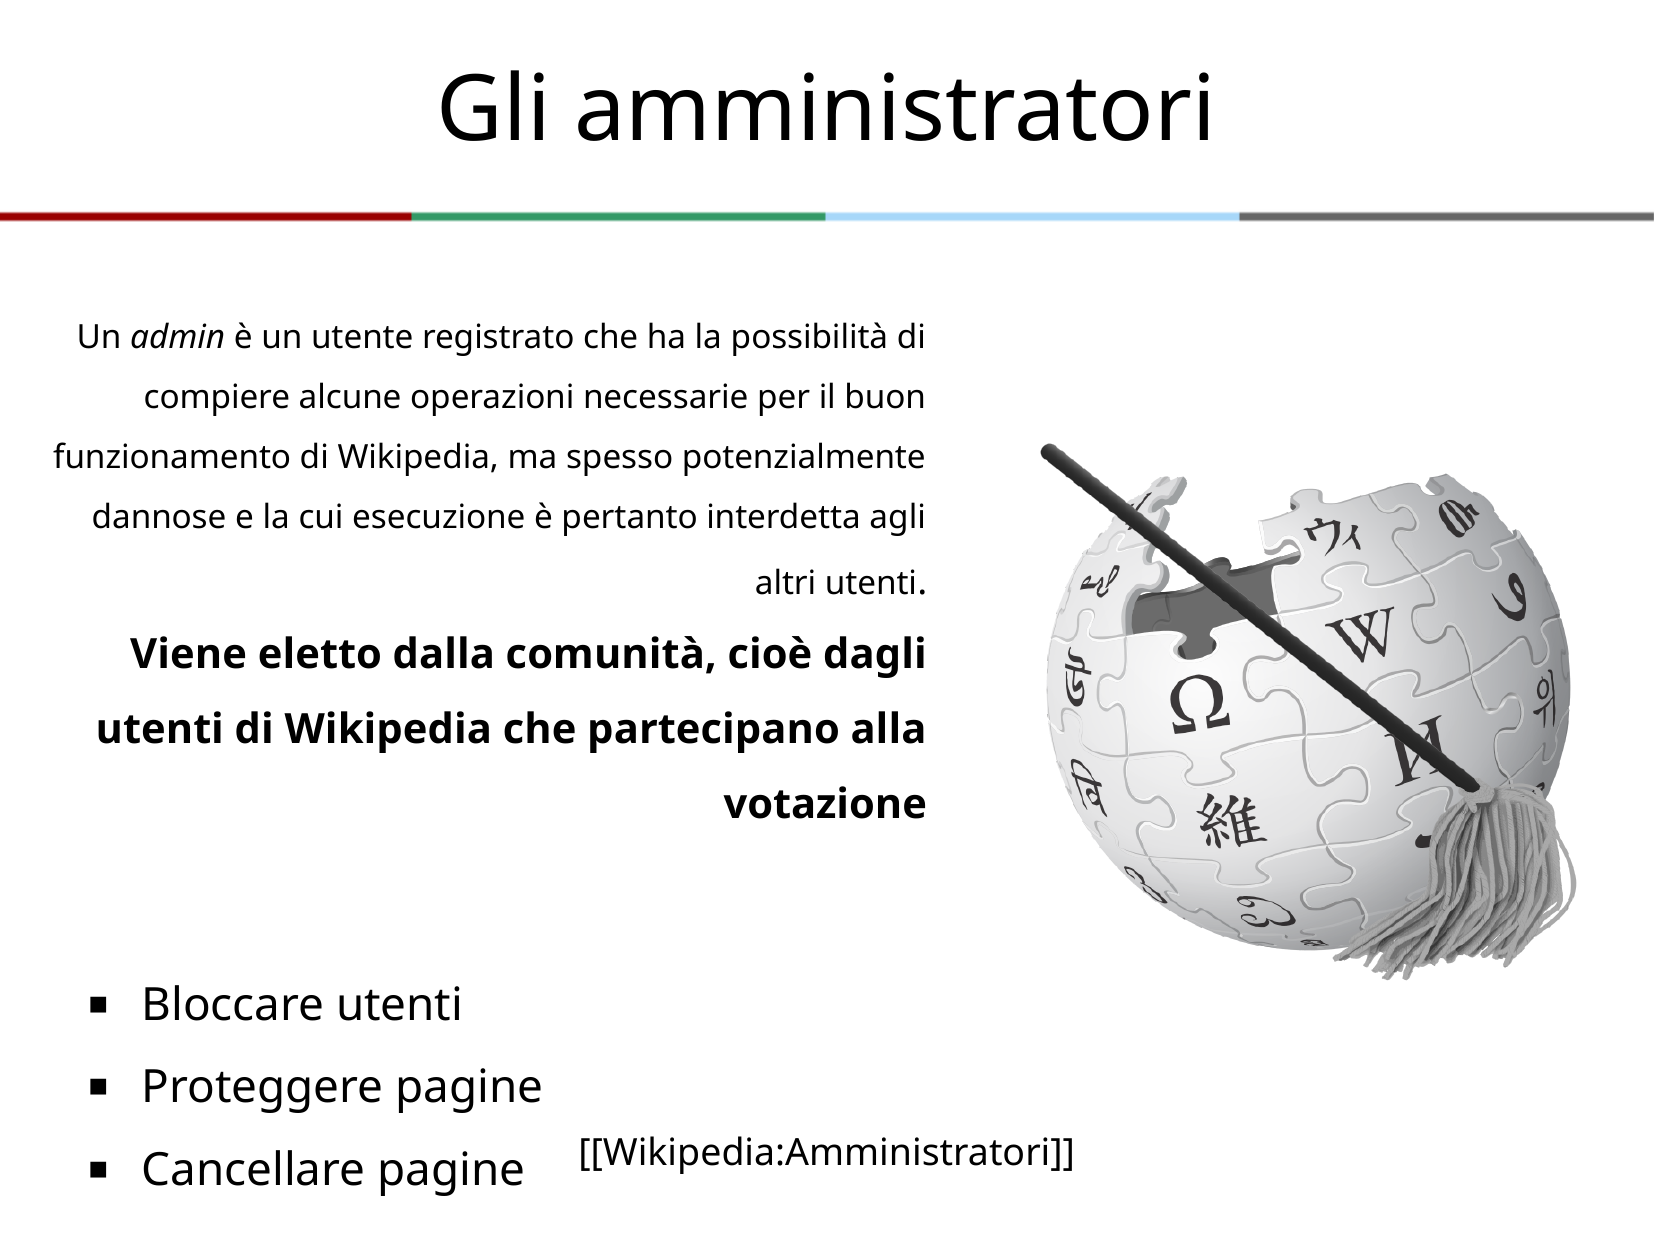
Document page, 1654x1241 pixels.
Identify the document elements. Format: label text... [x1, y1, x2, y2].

text_box Un admin è un utente registrato che ha la possibilità di compiere alcune operazioni necessarie per il buon funzionamento di Wikipedia, ma spesso potenzialmente dannose e la cui esecuzione è pertanto interdetta agli altri utenti. Viene eletto dalla comunità, cioè dagli utenti di Wikipedia che partecipano alla votazione Bloccare utenti Proteggere pagine Cancellare pagine [53, 295, 948, 1205]
text_box [[Wikipedia:Amministratori]] [106, 1128, 1548, 1188]
picture [1039, 442, 1577, 981]
text_box Gli amministratori [82, 0, 1571, 200]
picture [0, 200, 1654, 235]
